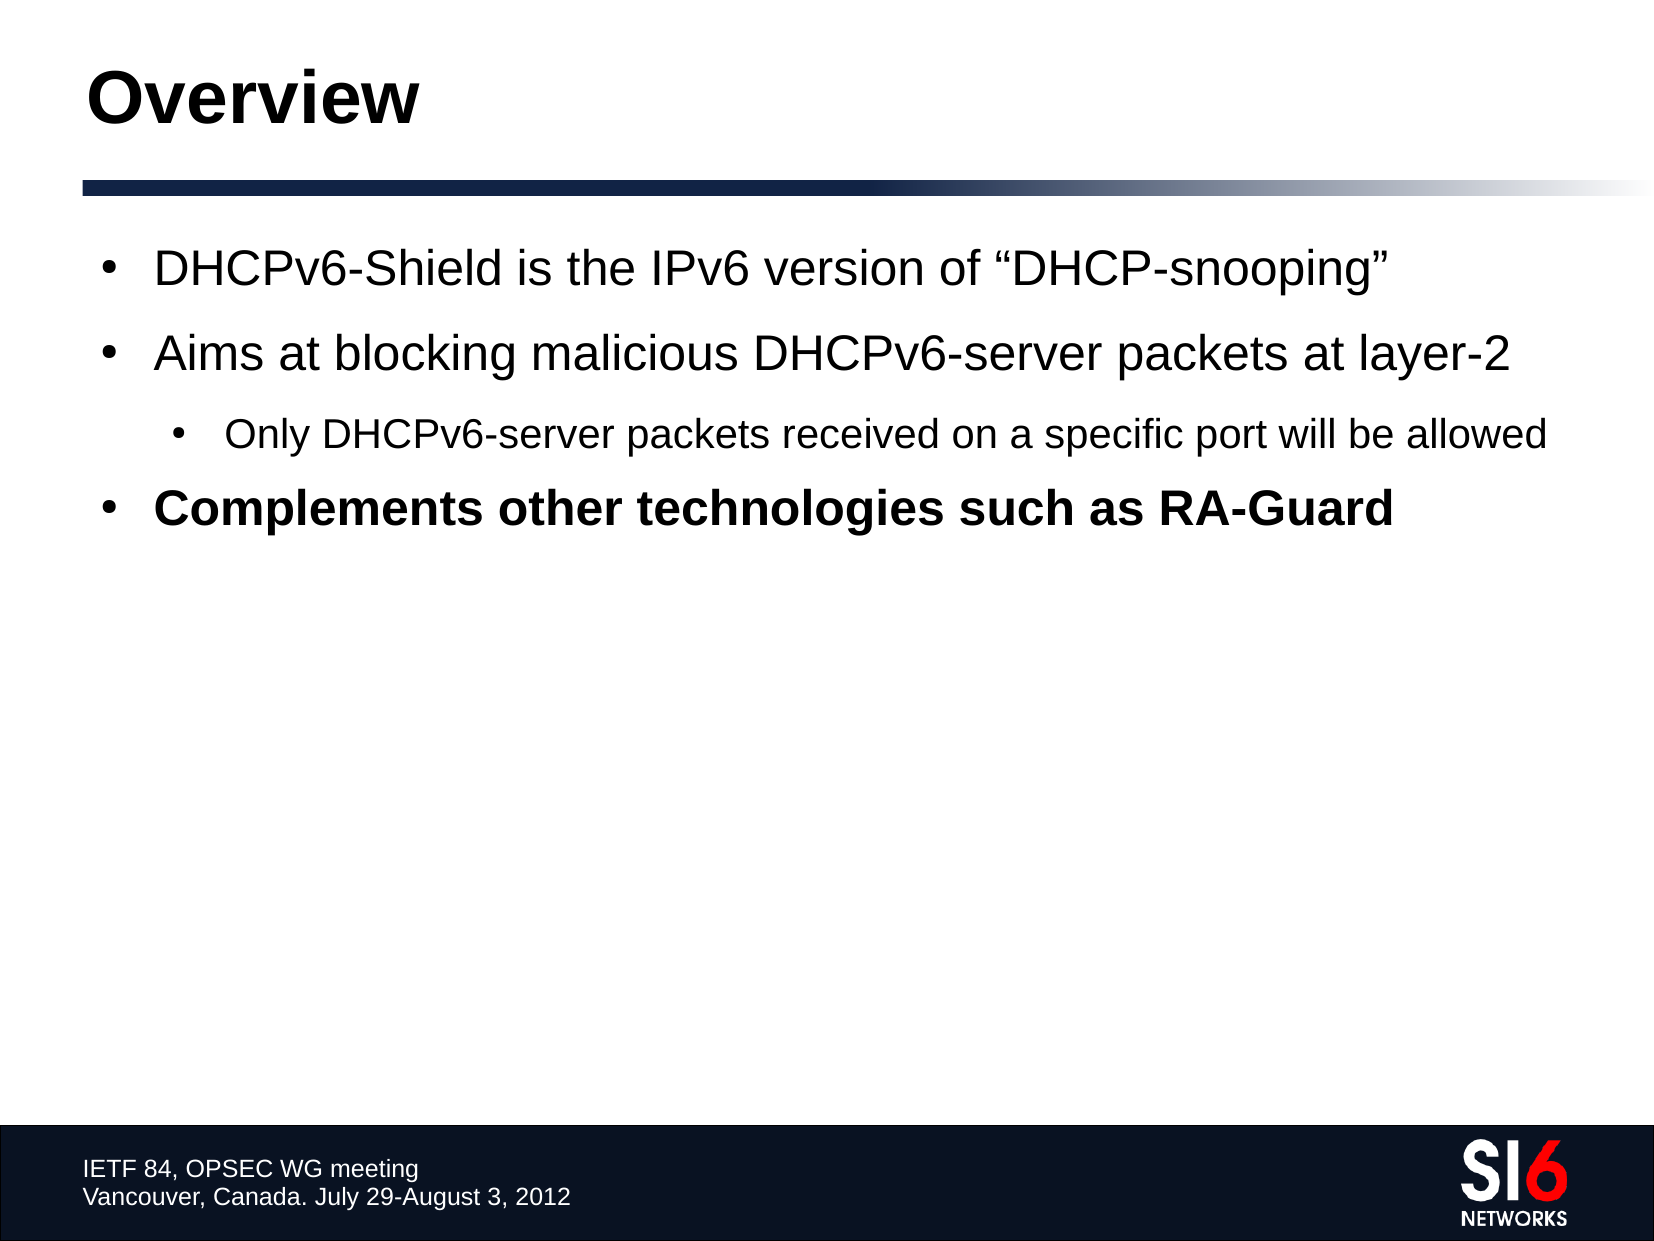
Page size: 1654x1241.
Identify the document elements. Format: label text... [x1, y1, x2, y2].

picture [1461, 1139, 1567, 1226]
title Overview [86, 30, 1576, 166]
list DHCPv6-Shield is the IPv6 version of “DHCP-snooping” Aims at blocking malicious DHCPv6-server packets at layer-2 Only DHCPv6-server packets received on a specific port will be allowed Complements other technologies such as RA-Guard [82, 240, 1571, 1059]
